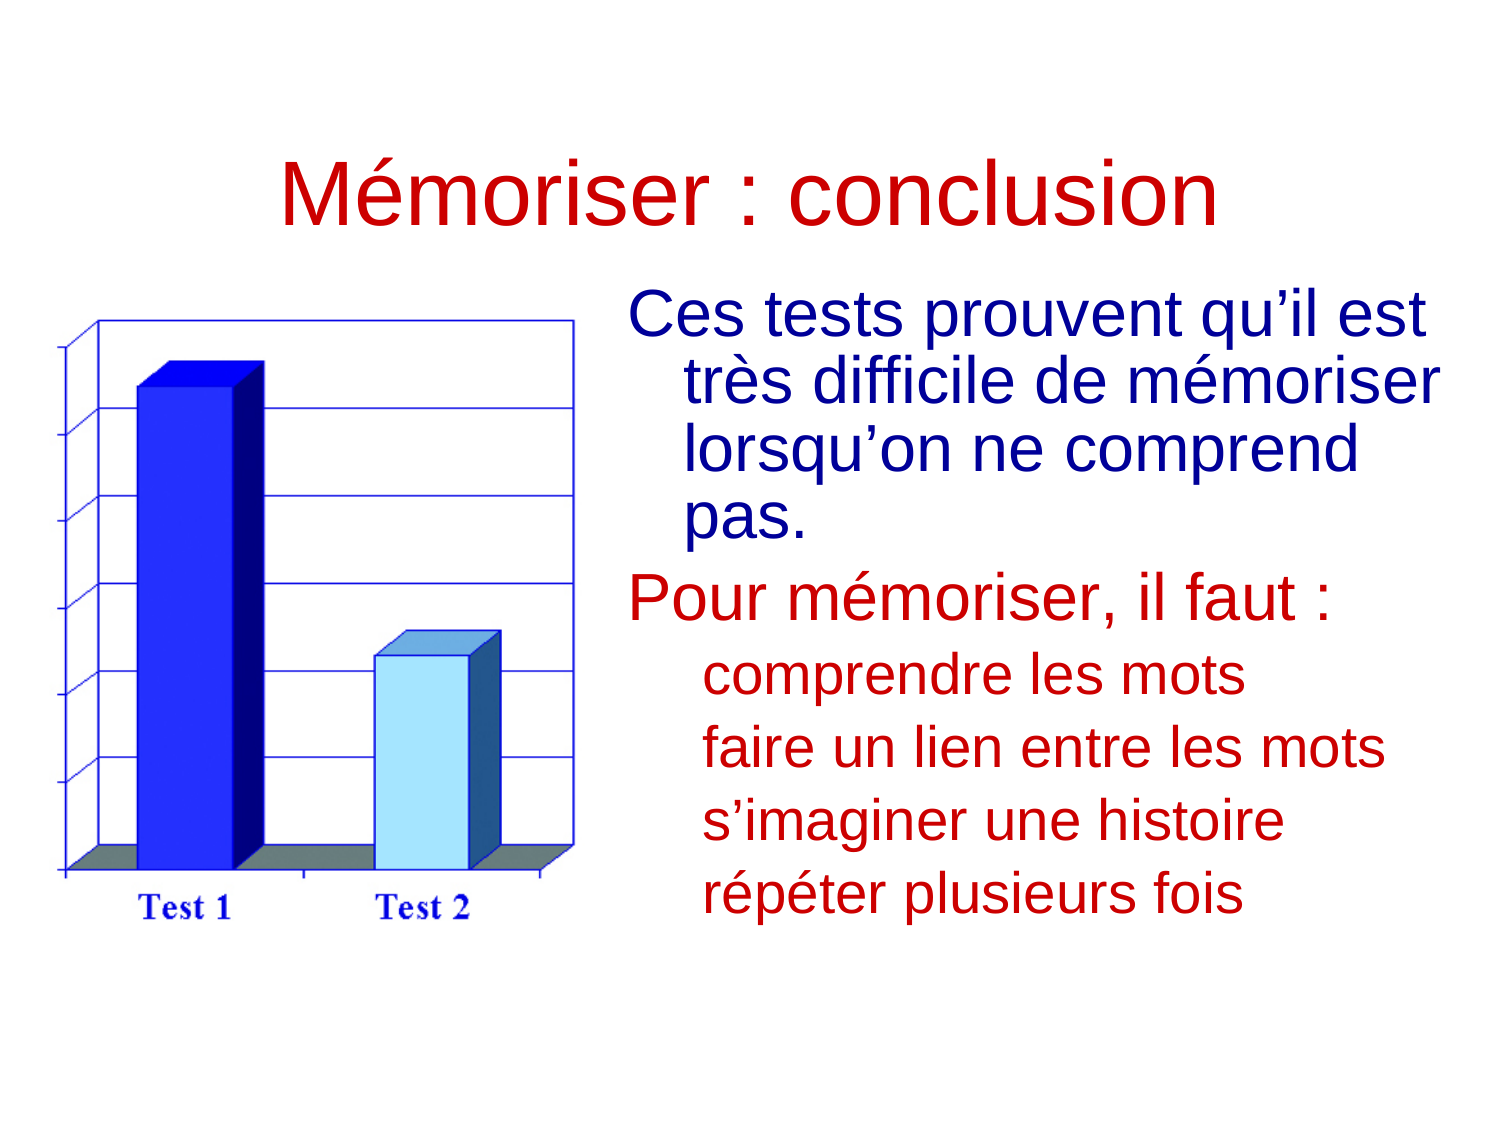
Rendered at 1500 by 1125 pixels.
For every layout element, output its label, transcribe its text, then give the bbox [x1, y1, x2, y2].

picture [29, 295, 597, 935]
list Ces tests prouvent qu’il est très difficile de mémoriser lorsqu’on ne comprend pas. Pour mémoriser, il faut : comprendre les mots faire un lien entre les mots s’imaginer une histoire répéter plusieurs fois [612, 275, 1463, 1101]
title Mémoriser : conclusion [112, 99, 1388, 288]
